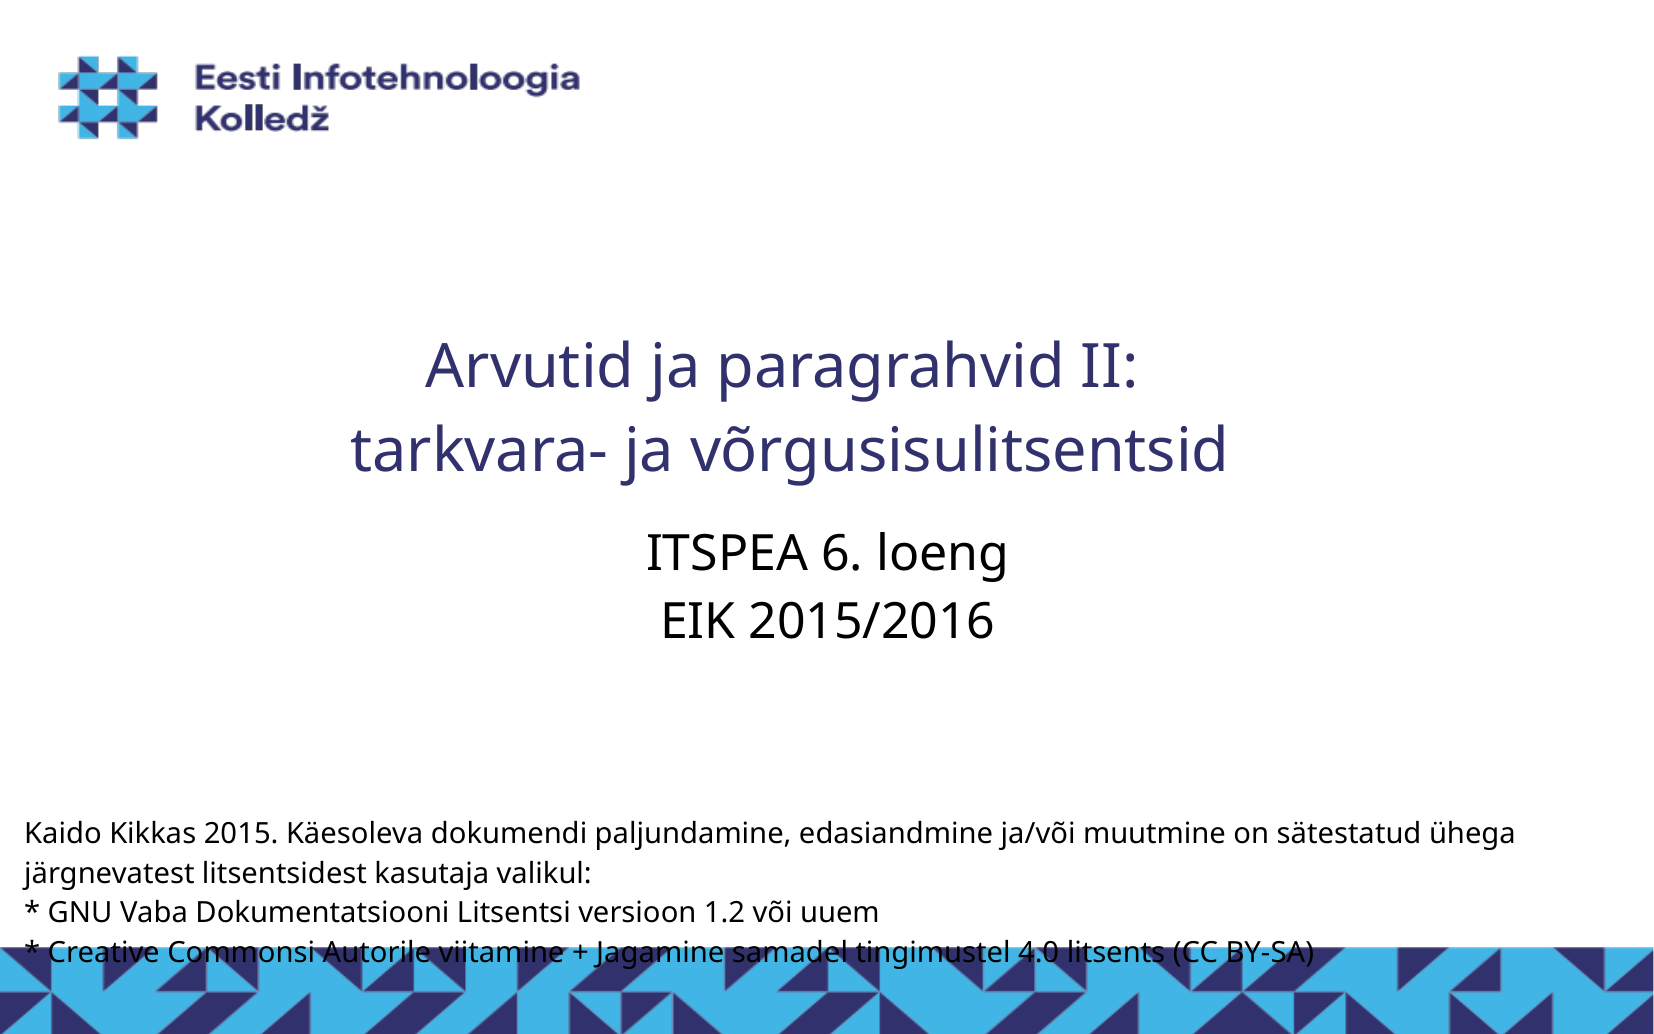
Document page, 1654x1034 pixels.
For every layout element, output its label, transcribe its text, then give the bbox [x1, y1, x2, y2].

text_box Kaido Kikkas 2015. Käesoleva dokumendi paljundamine, edasiandmine ja/või muutmine on sätestatud ühega järgnevatest litsentsidest kasutaja valikul: * GNU Vaba Dokumentatsiooni Litsentsi versioon 1.2 või uuem * Creative Commonsi Autorile viitamine + Jagamine samadel tingimustel 4.0 litsents (CC BY-SA) [9, 804, 1548, 957]
title Arvutid ja paragrahvid II: tarkvara- ja võrgusisulitsentsid [222, 319, 1359, 493]
subtitle ITSPEA 6. loeng EIK 2015/2016 [259, 518, 1396, 651]
